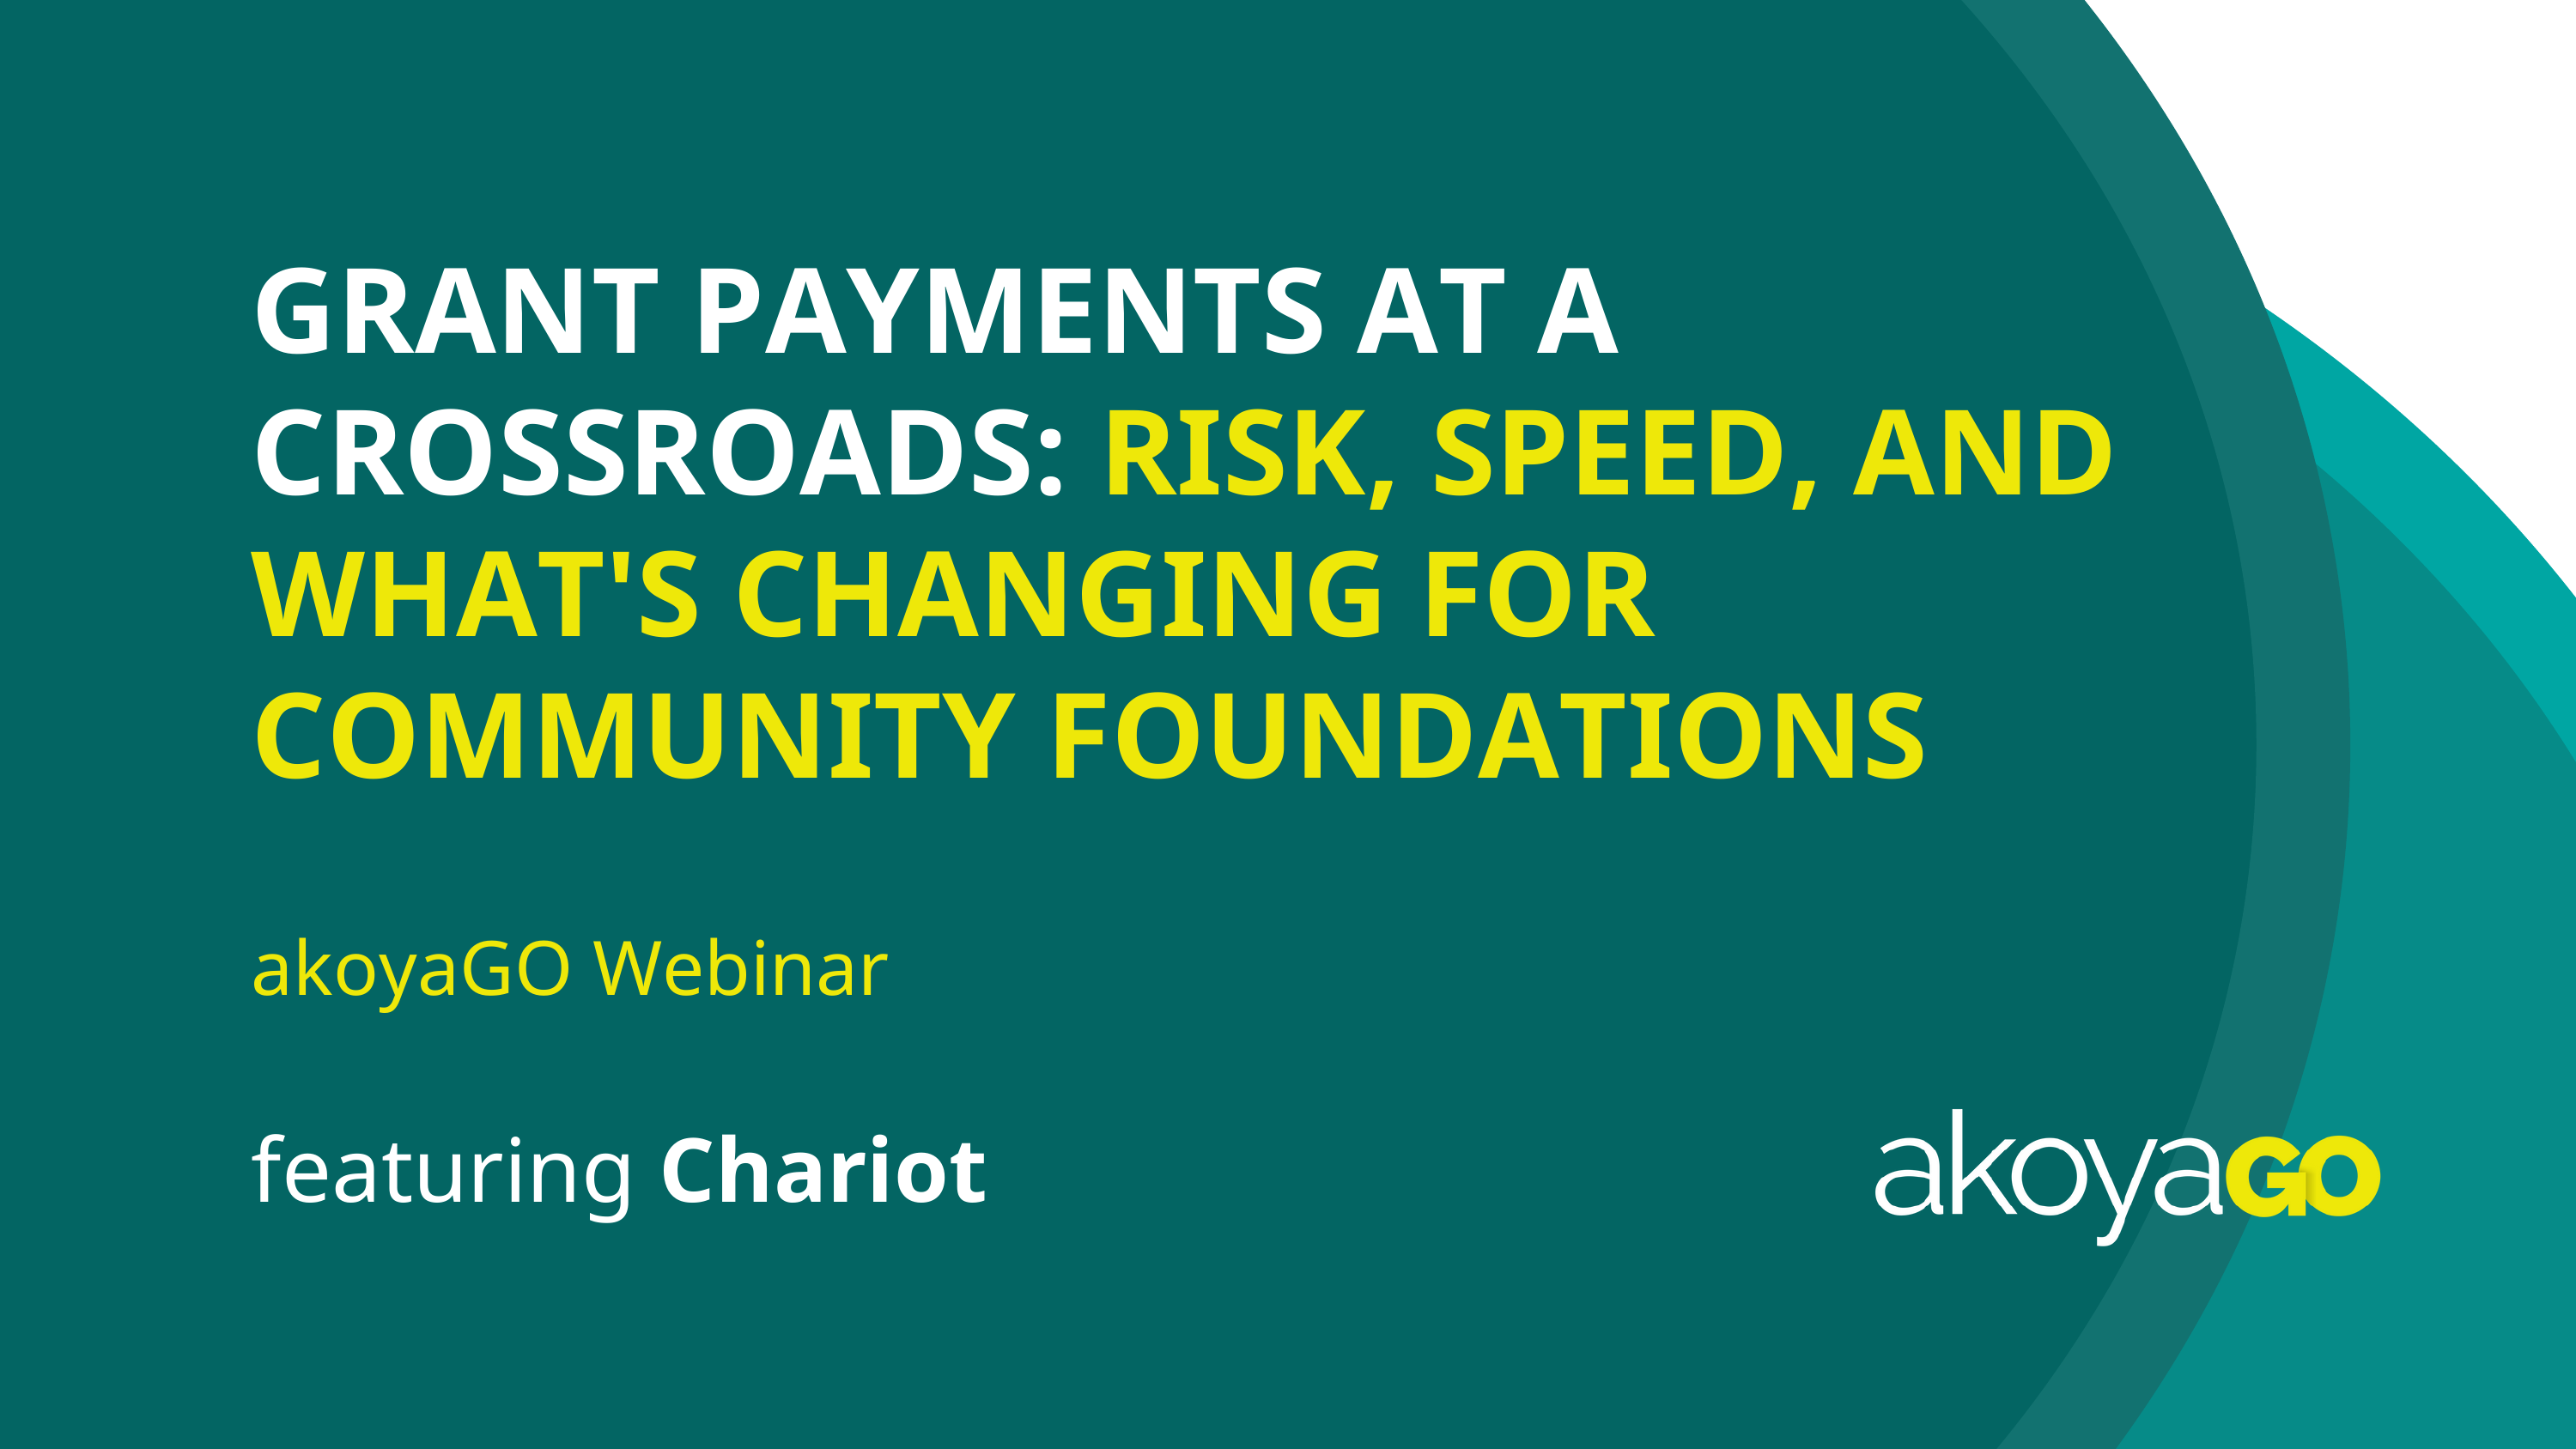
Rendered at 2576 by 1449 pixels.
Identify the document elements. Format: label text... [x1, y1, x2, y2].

text_box GRANT PAYMENTS AT A CROSSROADS: RISK, SPEED, AND WHAT'S CHANGING FOR COMMUNITY FOUNDATIONS akoyaGO Webinar featuring Chariot [251, 234, 2392, 1234]
text_box [0, 0, 2576, 1449]
